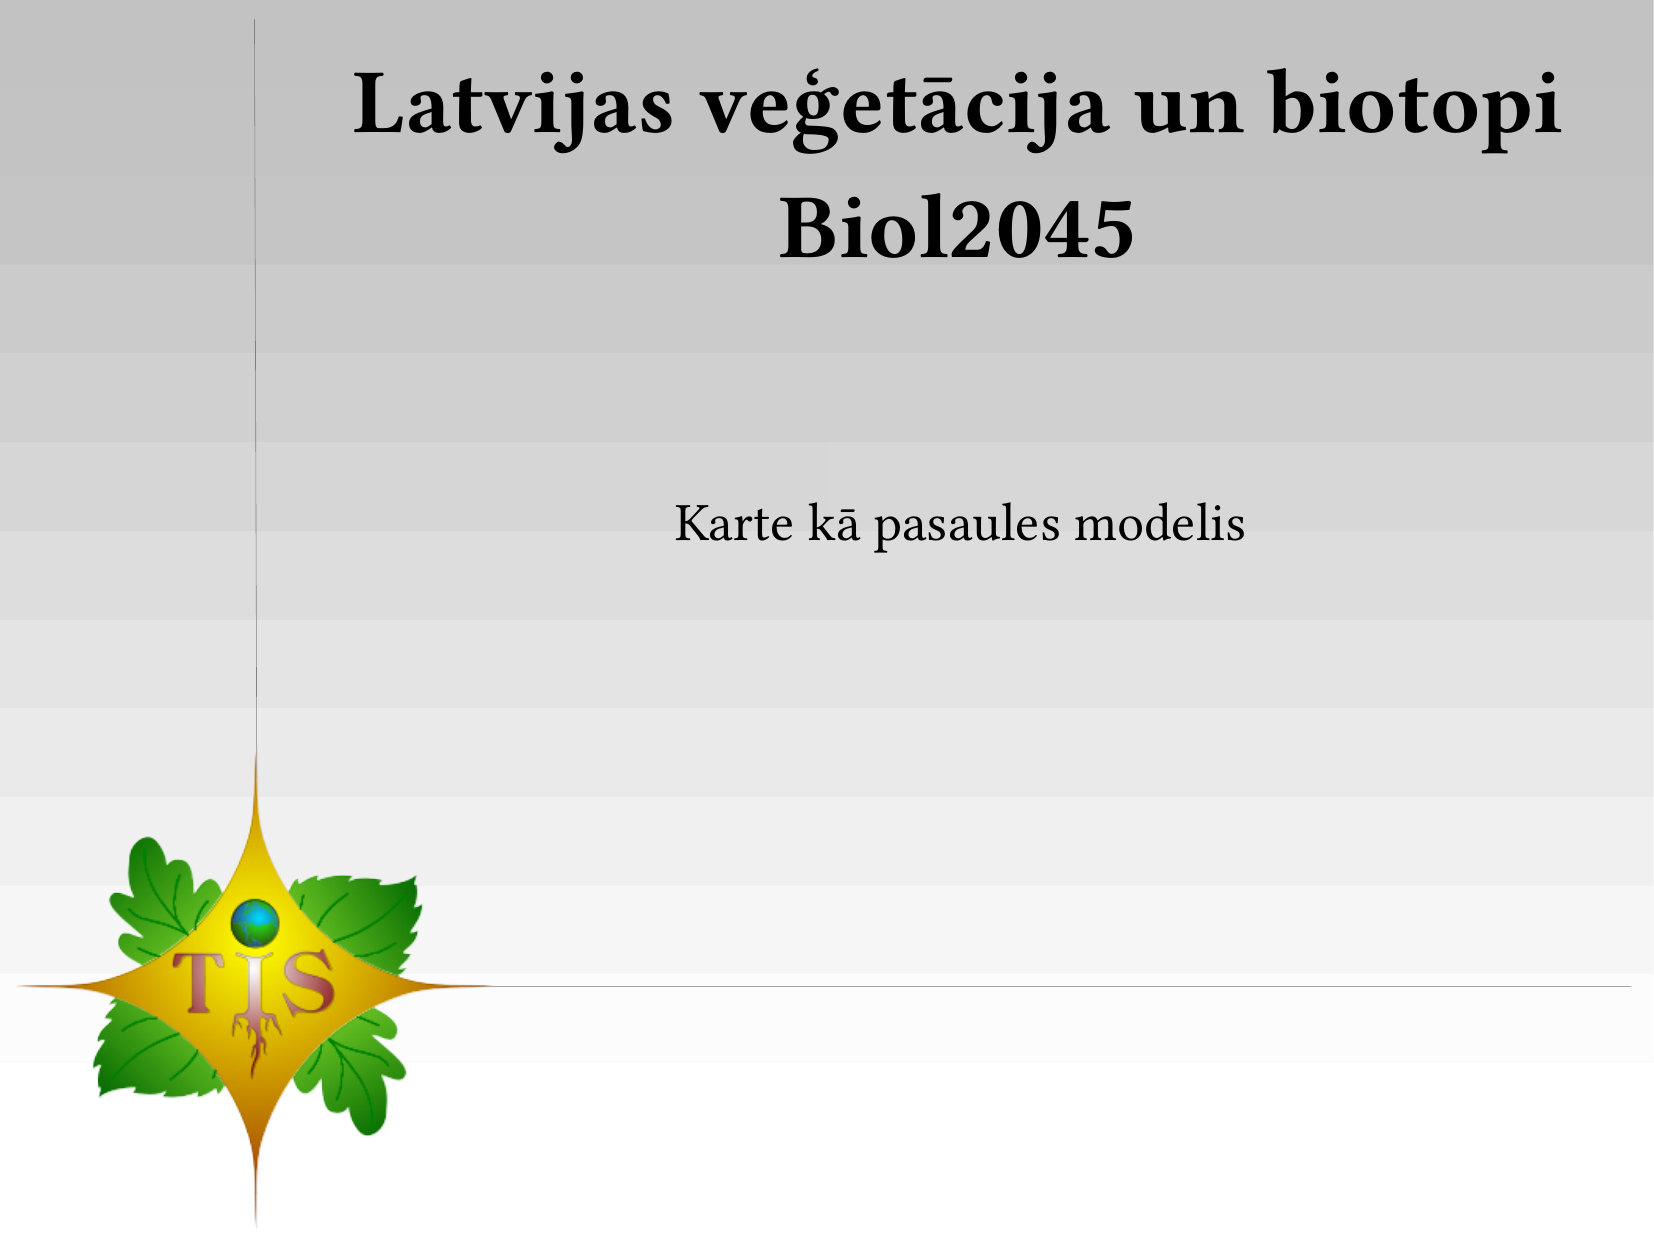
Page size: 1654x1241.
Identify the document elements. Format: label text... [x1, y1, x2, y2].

picture [0, 0, 1654, 1241]
title Karte kā pasaules modelis [327, 413, 1595, 621]
